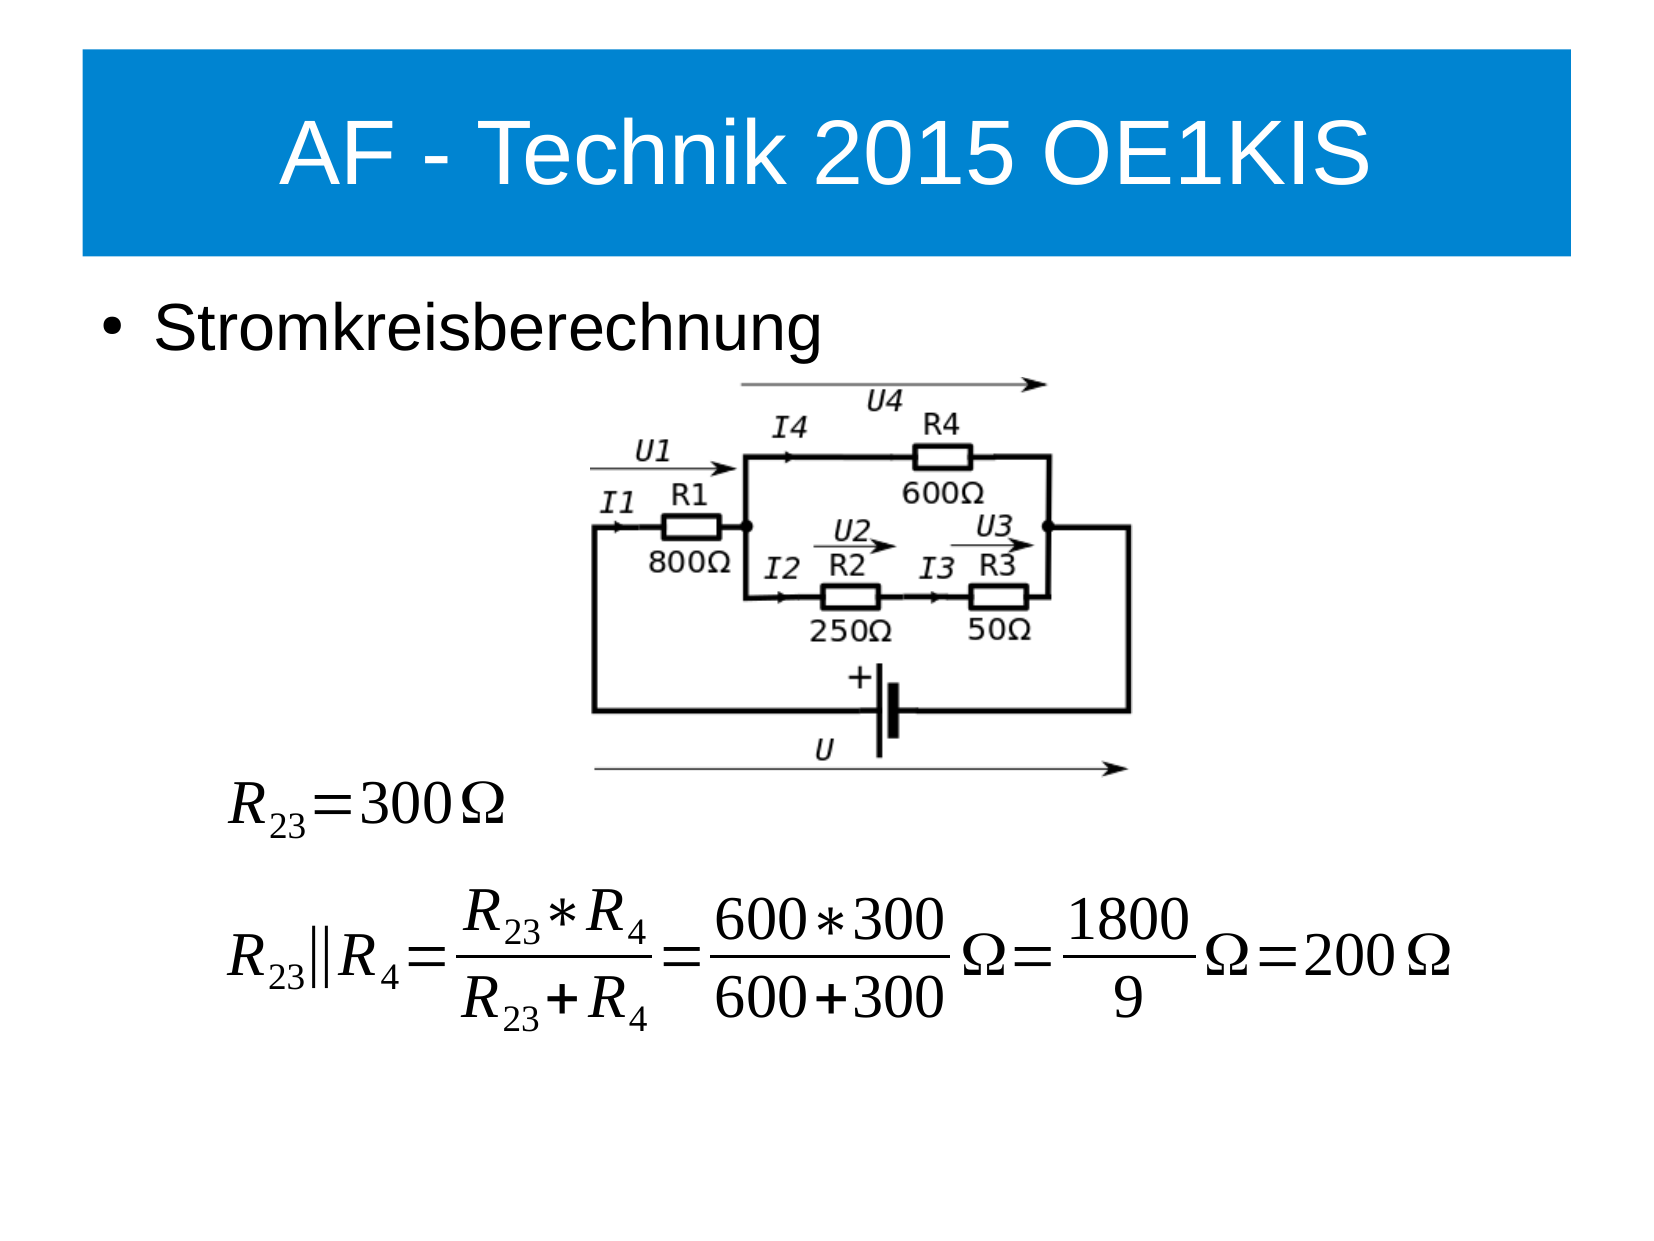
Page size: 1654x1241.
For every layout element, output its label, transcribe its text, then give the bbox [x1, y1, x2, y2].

chart [219, 767, 515, 847]
list Stromkreisberechnung [82, 290, 1571, 1010]
title AF - Technik 2015 OE1KIS [82, 49, 1571, 257]
picture [590, 377, 1133, 778]
chart [218, 874, 1460, 1040]
